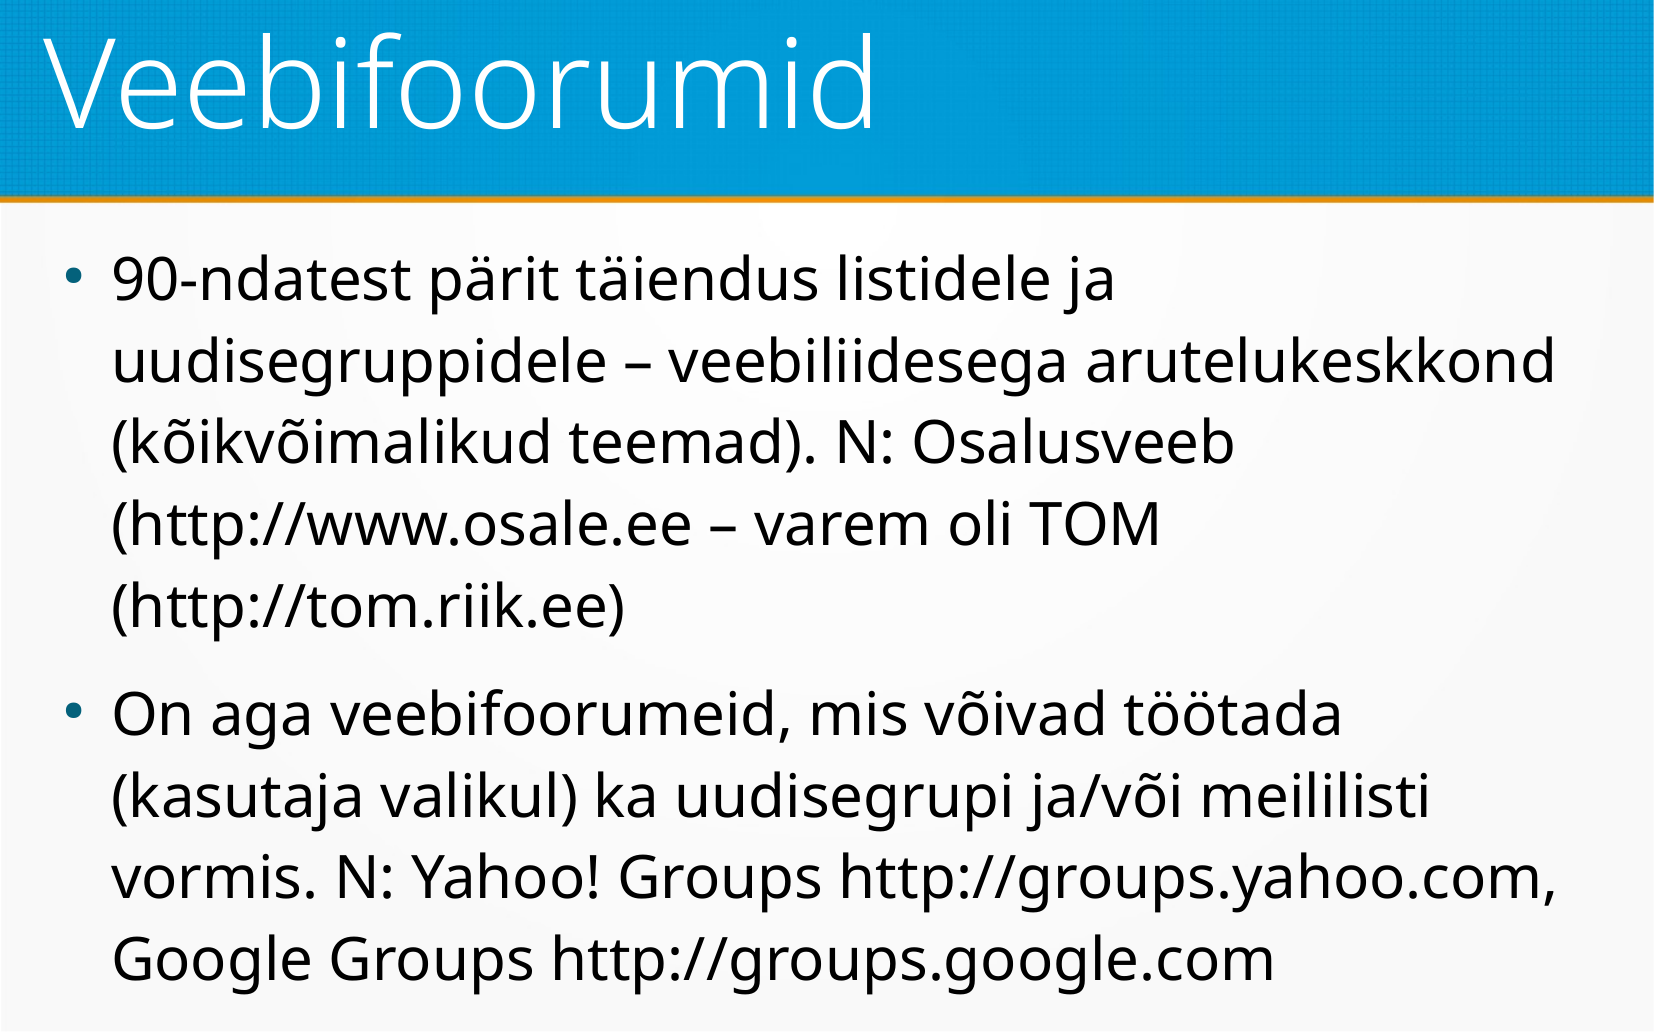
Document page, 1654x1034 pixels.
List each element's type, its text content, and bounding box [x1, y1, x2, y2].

title Veebifoorumid [43, 0, 1619, 166]
picture [0, 195, 1654, 1034]
list 90-ndatest pärit täiendus listidele ja uudisegruppidele – veebiliidesega arutelukeskkond (kõikvõimalikud teemad). N: Osalusveeb (http://www.osale.ee – varem oli TOM (http://tom.riik.ee) On aga veebifoorumeid, mis võivad töötada (kasutaja valikul) ka uudisegrupi ja/või meililisti vormis. N: Yahoo! Groups http://groups.yahoo.com, Google Groups http://groups.google.com [47, 236, 1607, 1002]
